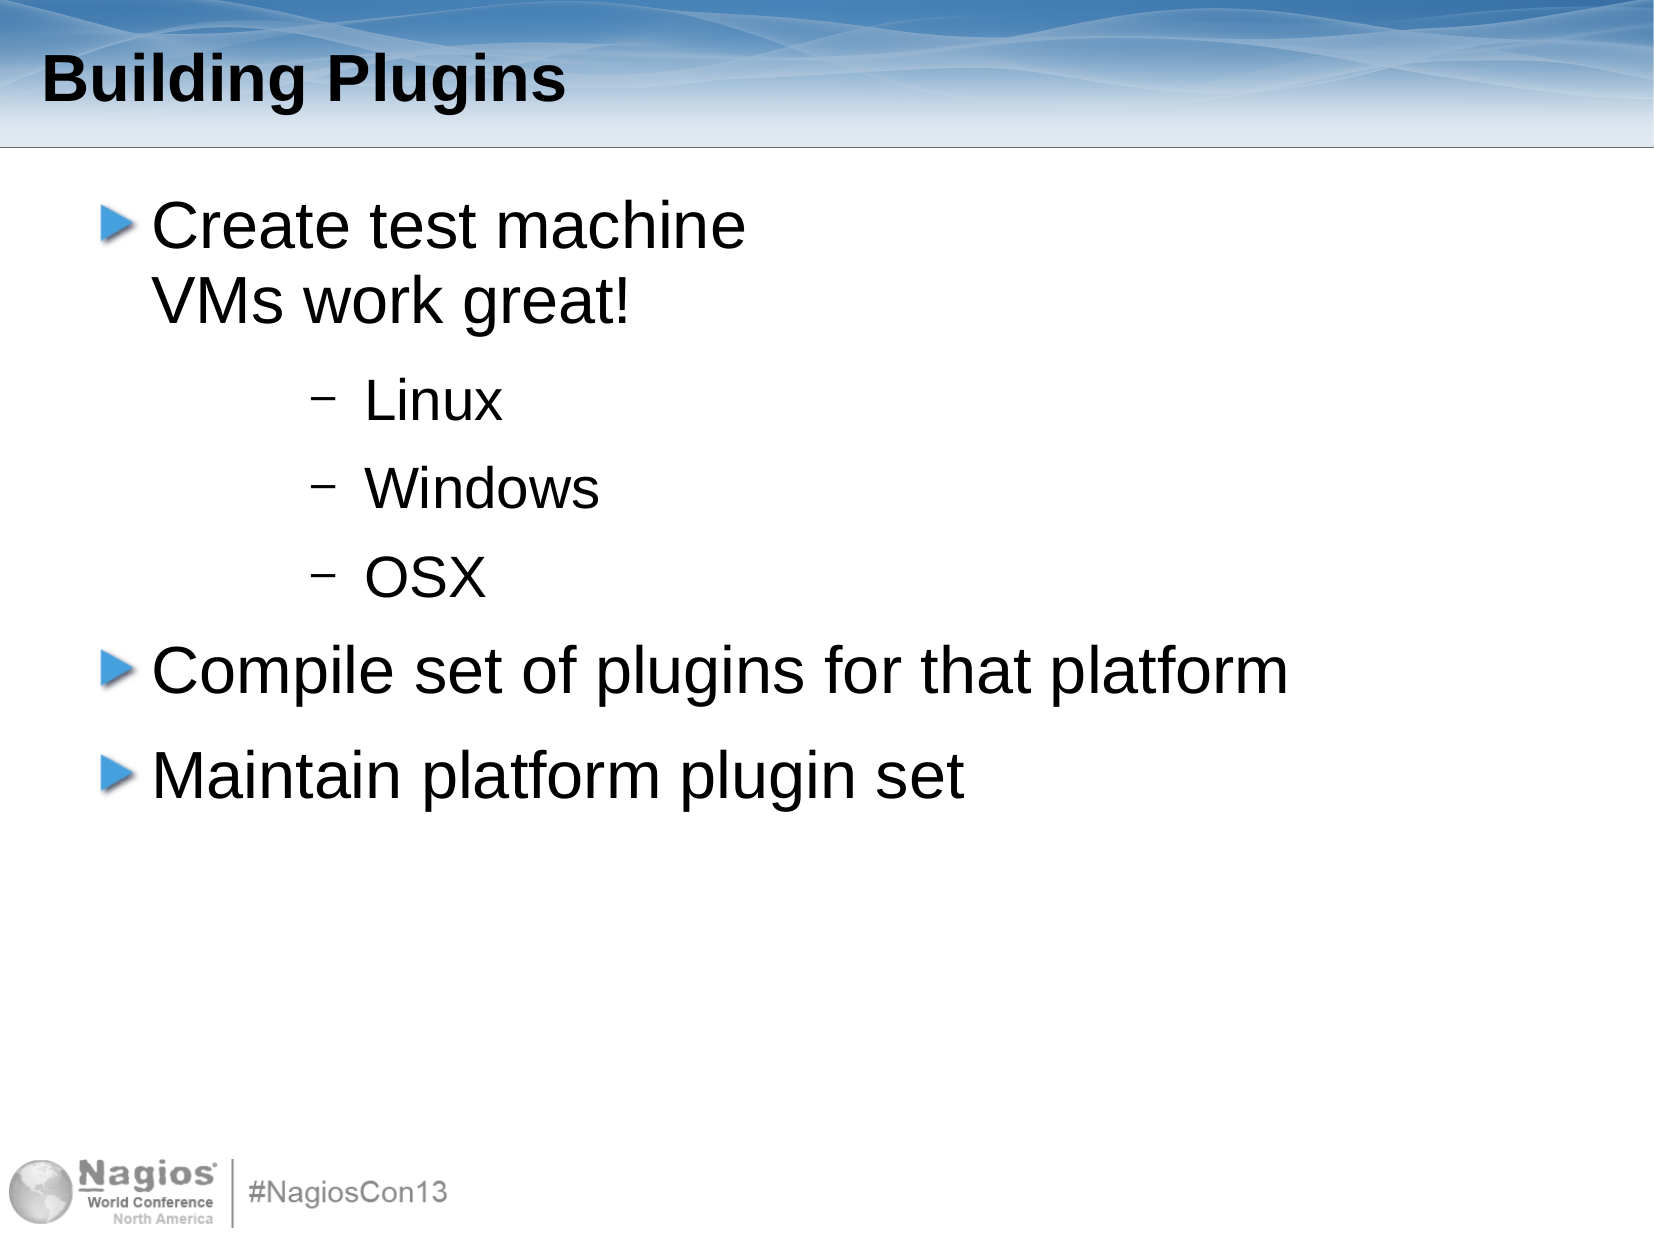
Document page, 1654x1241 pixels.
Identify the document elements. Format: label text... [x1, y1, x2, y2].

list Create test machine VMs work great! Linux Windows OSX Compile set of plugins for that platform Maintain platform plugin set [80, 188, 1569, 1007]
picture [9, 1159, 453, 1228]
title Building Plugins [41, 29, 1248, 127]
picture [0, 0, 1654, 147]
